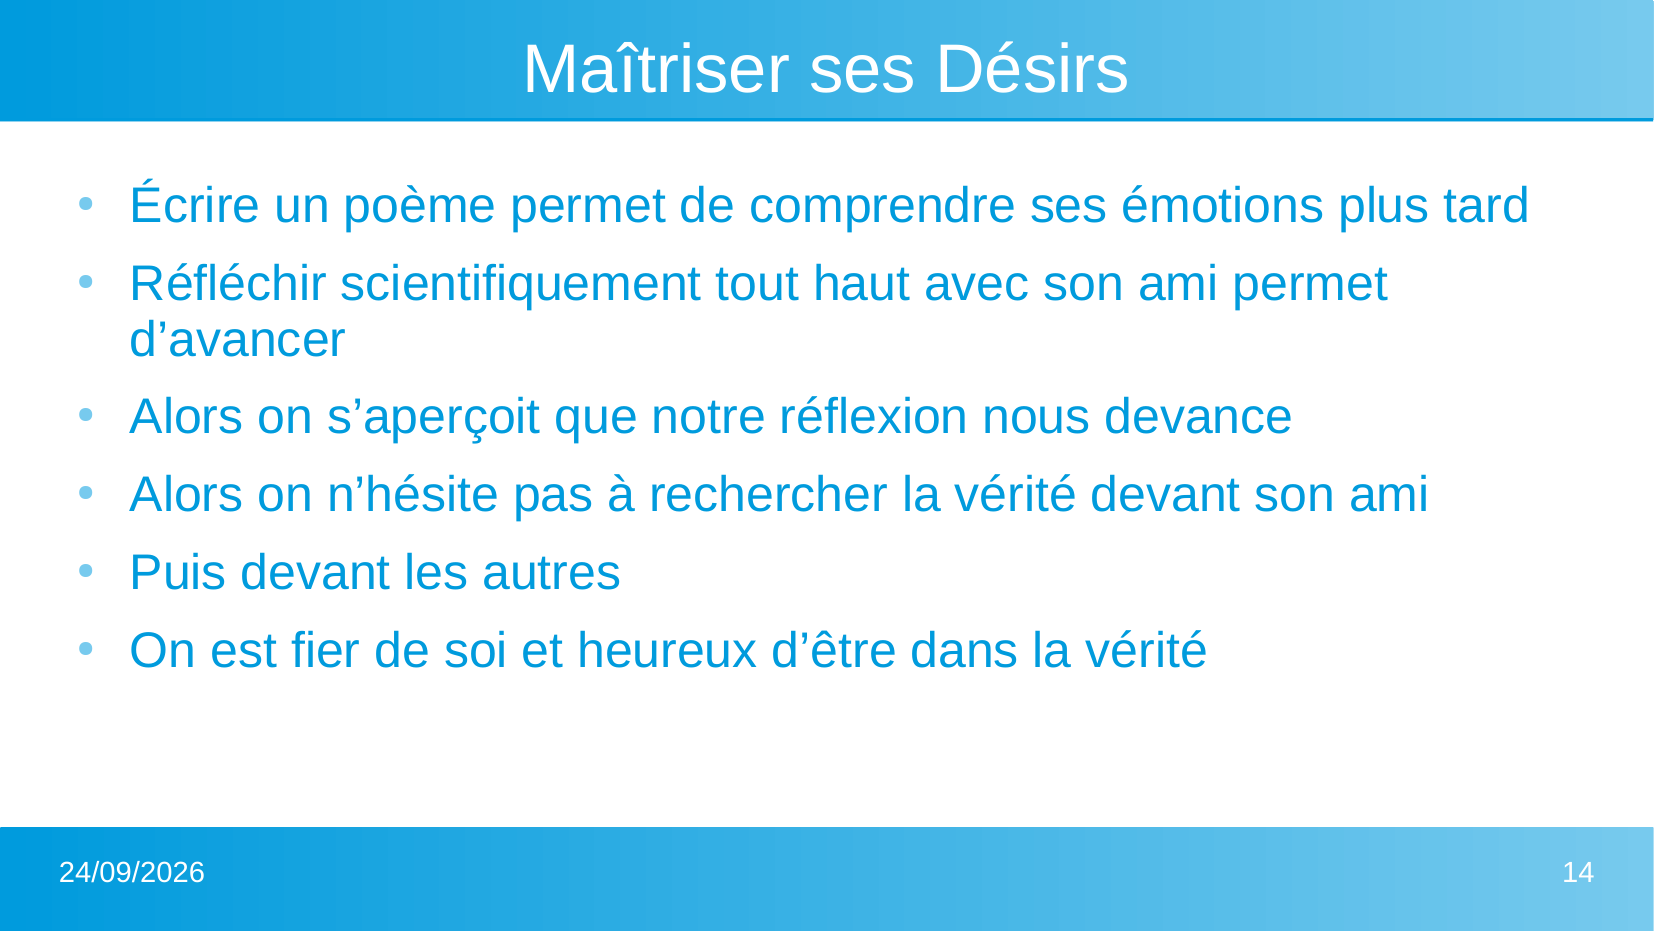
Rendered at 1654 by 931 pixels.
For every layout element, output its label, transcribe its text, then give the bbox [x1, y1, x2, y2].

title Maîtriser ses Désirs [59, 29, 1595, 108]
list Écrire un poème permet de comprendre ses émotions plus tard Réfléchir scientifiquement tout haut avec son ami permet d’avancer Alors on s’aperçoit que notre réflexion nous devance Alors on n’hésite pas à rechercher la vérité devant son ami Puis devant les autres On est fier de soi et heureux d’être dans la vérité [59, 177, 1595, 768]
